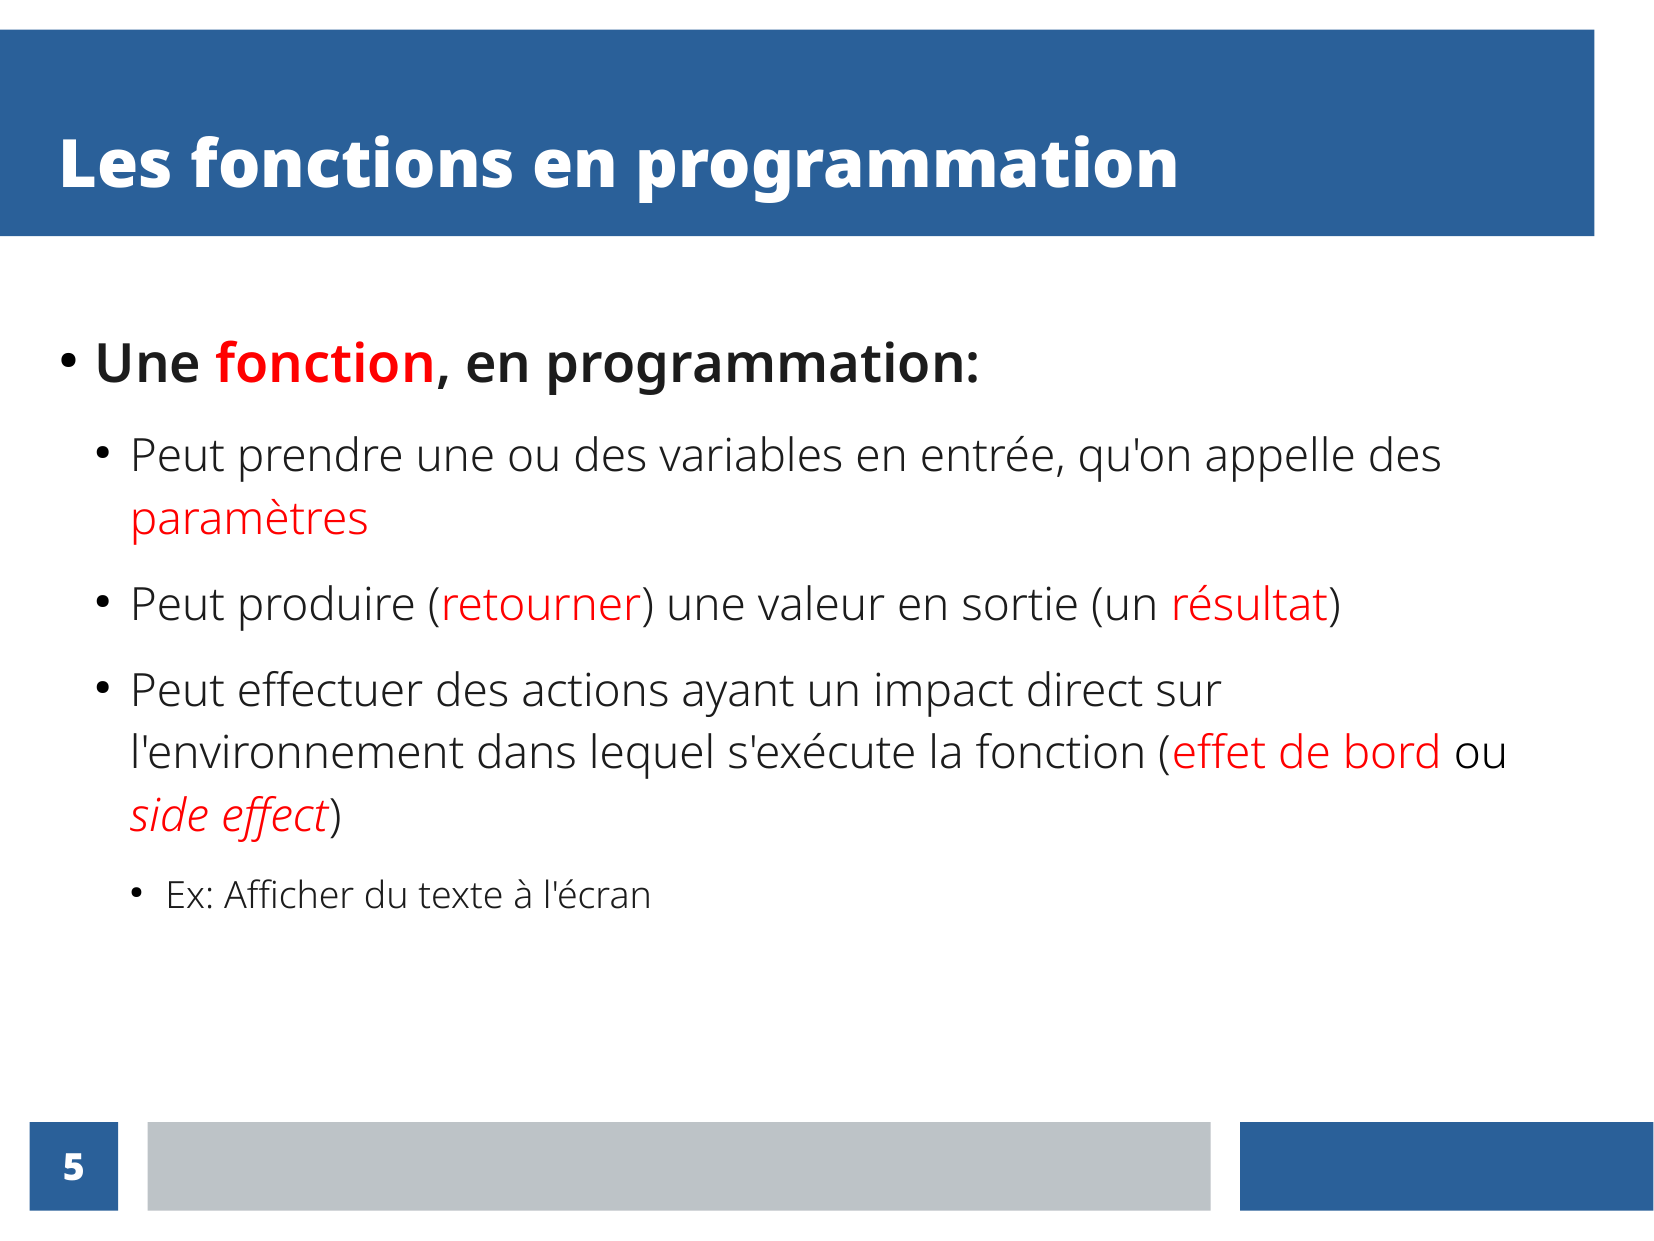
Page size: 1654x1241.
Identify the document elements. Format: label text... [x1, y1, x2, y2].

title Les fonctions en programmation [59, 59, 1595, 207]
list Une fonction, en programmation: Peut prendre une ou des variables en entrée, qu'on appelle des paramètres Peut produire (retourner) une valeur en sortie (un résultat) Peut effectuer des actions ayant un impact direct sur l'environnement dans lequel s'exécute la fonction (effet de bord ou side effect) Ex: Afficher du texte à l'écran [59, 324, 1565, 1093]
